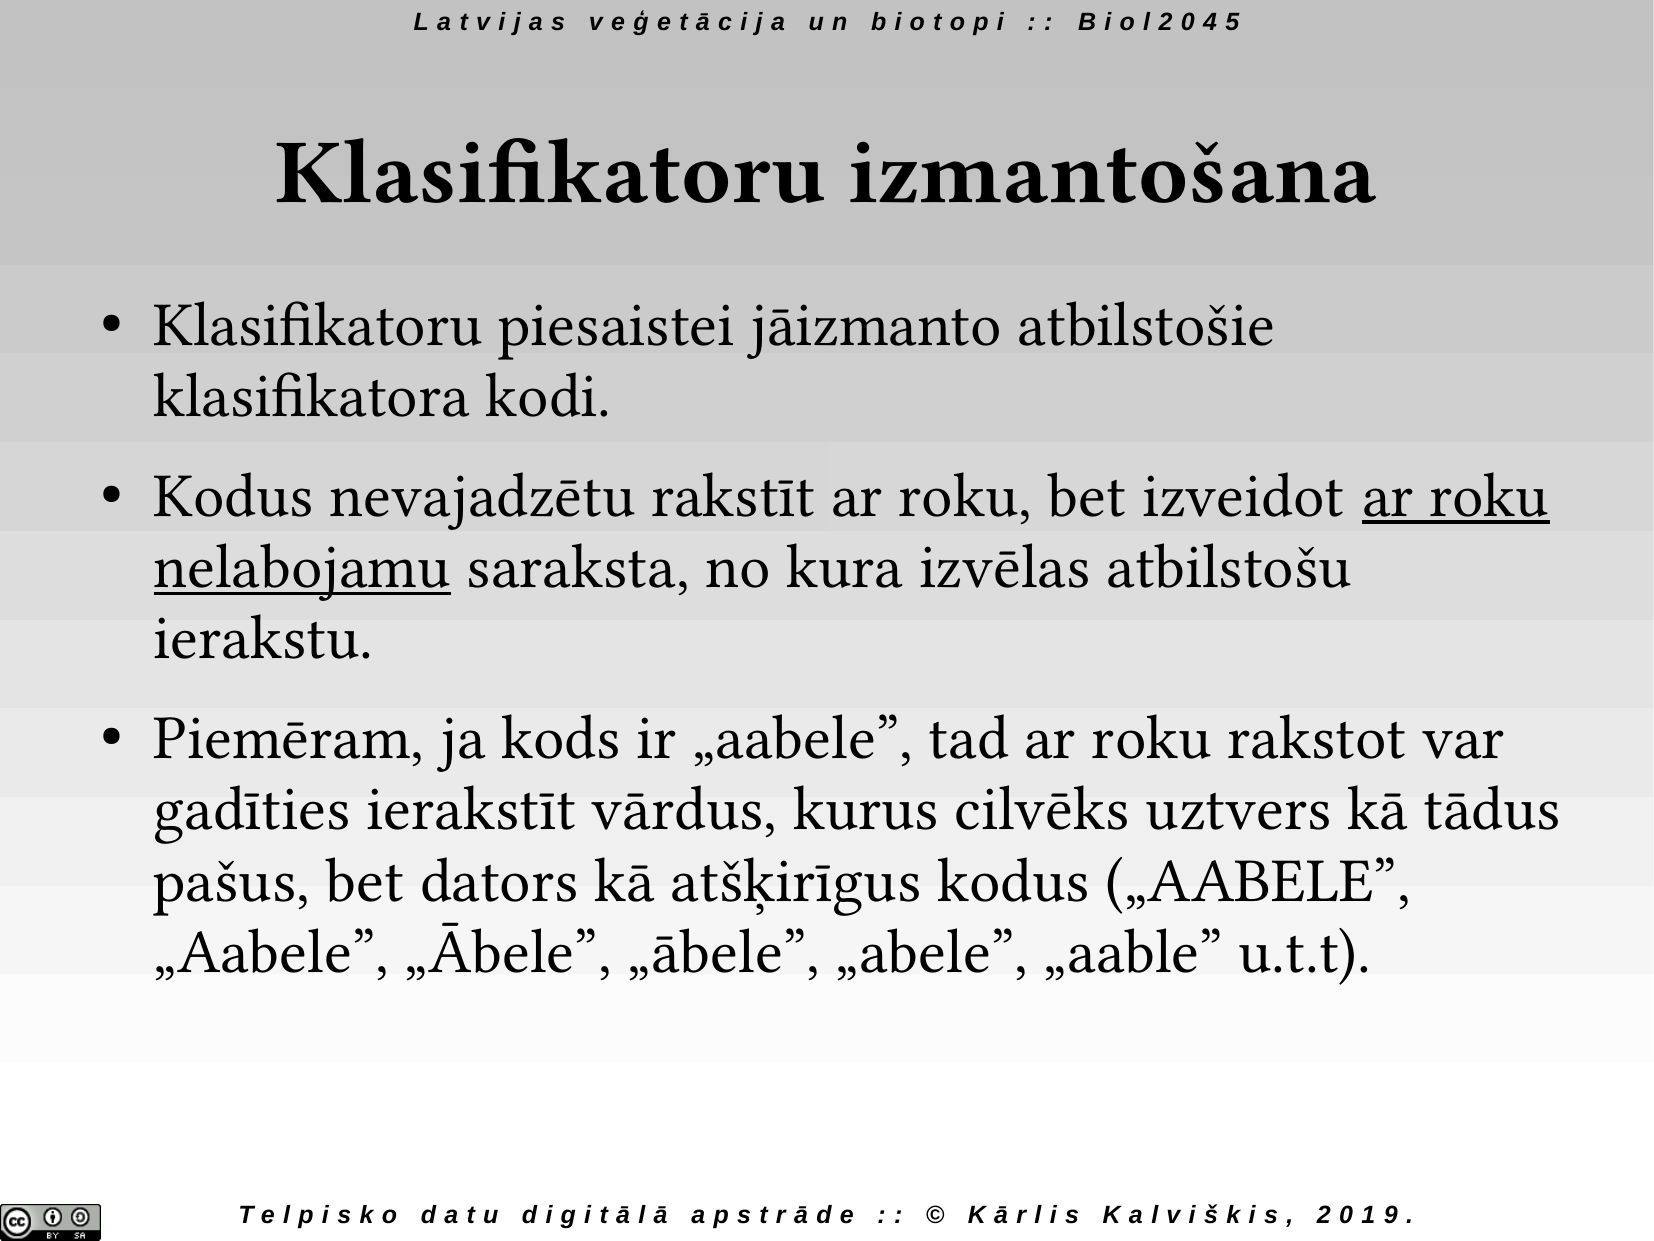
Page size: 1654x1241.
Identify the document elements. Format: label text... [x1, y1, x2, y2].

picture [0, 0, 1654, 1241]
list Klasifikatoru piesaistei jāizmanto atbilstošie klasifikatora kodi. Kodus nevajadzētu rakstīt ar roku, bet izveidot ar roku nelabojamu saraksta, no kura izvēlas atbilstošu ierakstu. Piemēram, ja kods ir „aabele”, tad ar roku rakstot var gadīties ierakstīt vārdus, kurus cilvēks uztvers kā tādus pašus, bet dators kā atšķirīgus kodus („AABELE”, „Aabele”, „Ābele”, „ābele”, „abele”, „aable” u.t.t). [82, 289, 1571, 1113]
title Klasifikatoru izmantošana [29, 49, 1625, 296]
